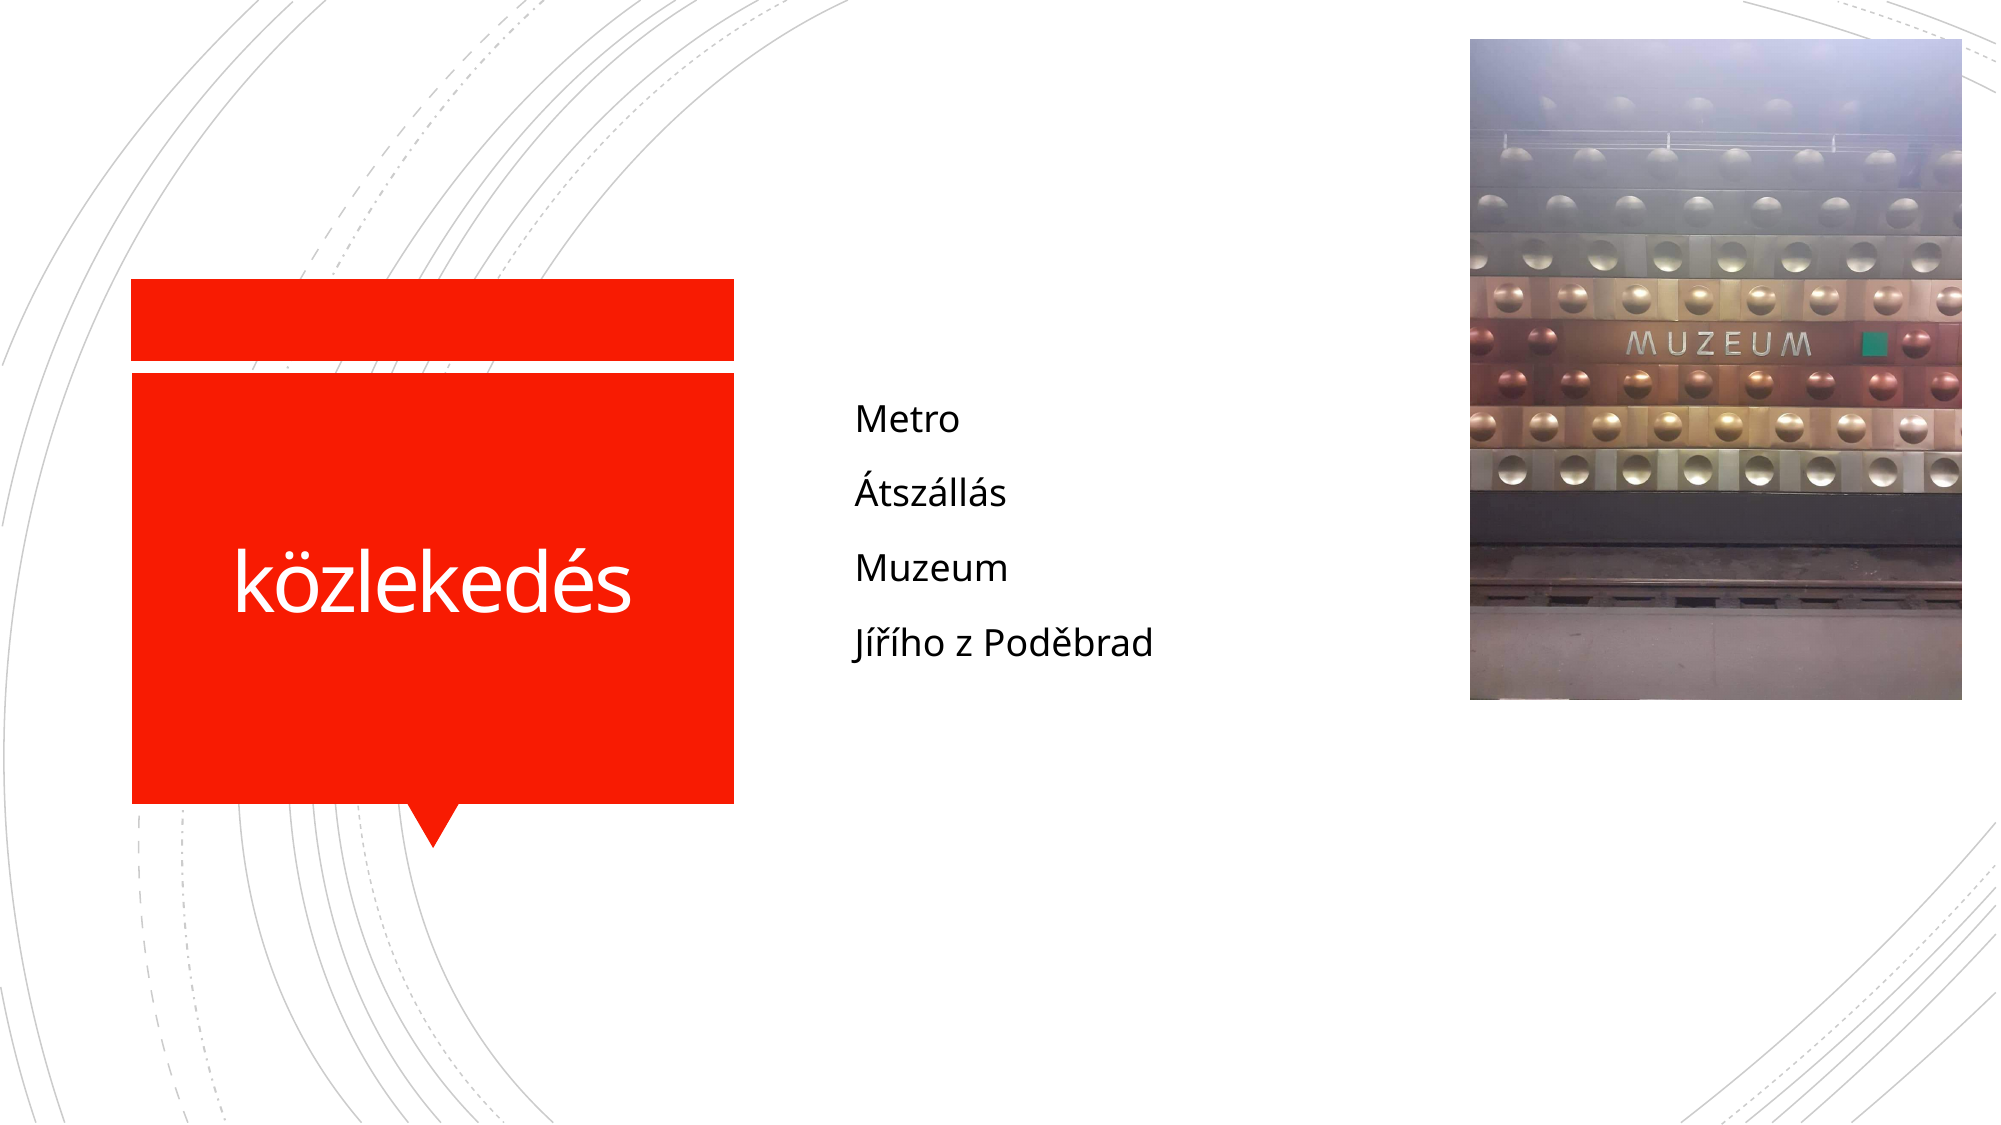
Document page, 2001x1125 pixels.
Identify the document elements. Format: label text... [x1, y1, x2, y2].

list Metro Átszállás Muzeum Jířího z Poděbrad [839, 131, 1871, 993]
picture [1470, 39, 1962, 700]
title közlekedés [145, 385, 720, 789]
